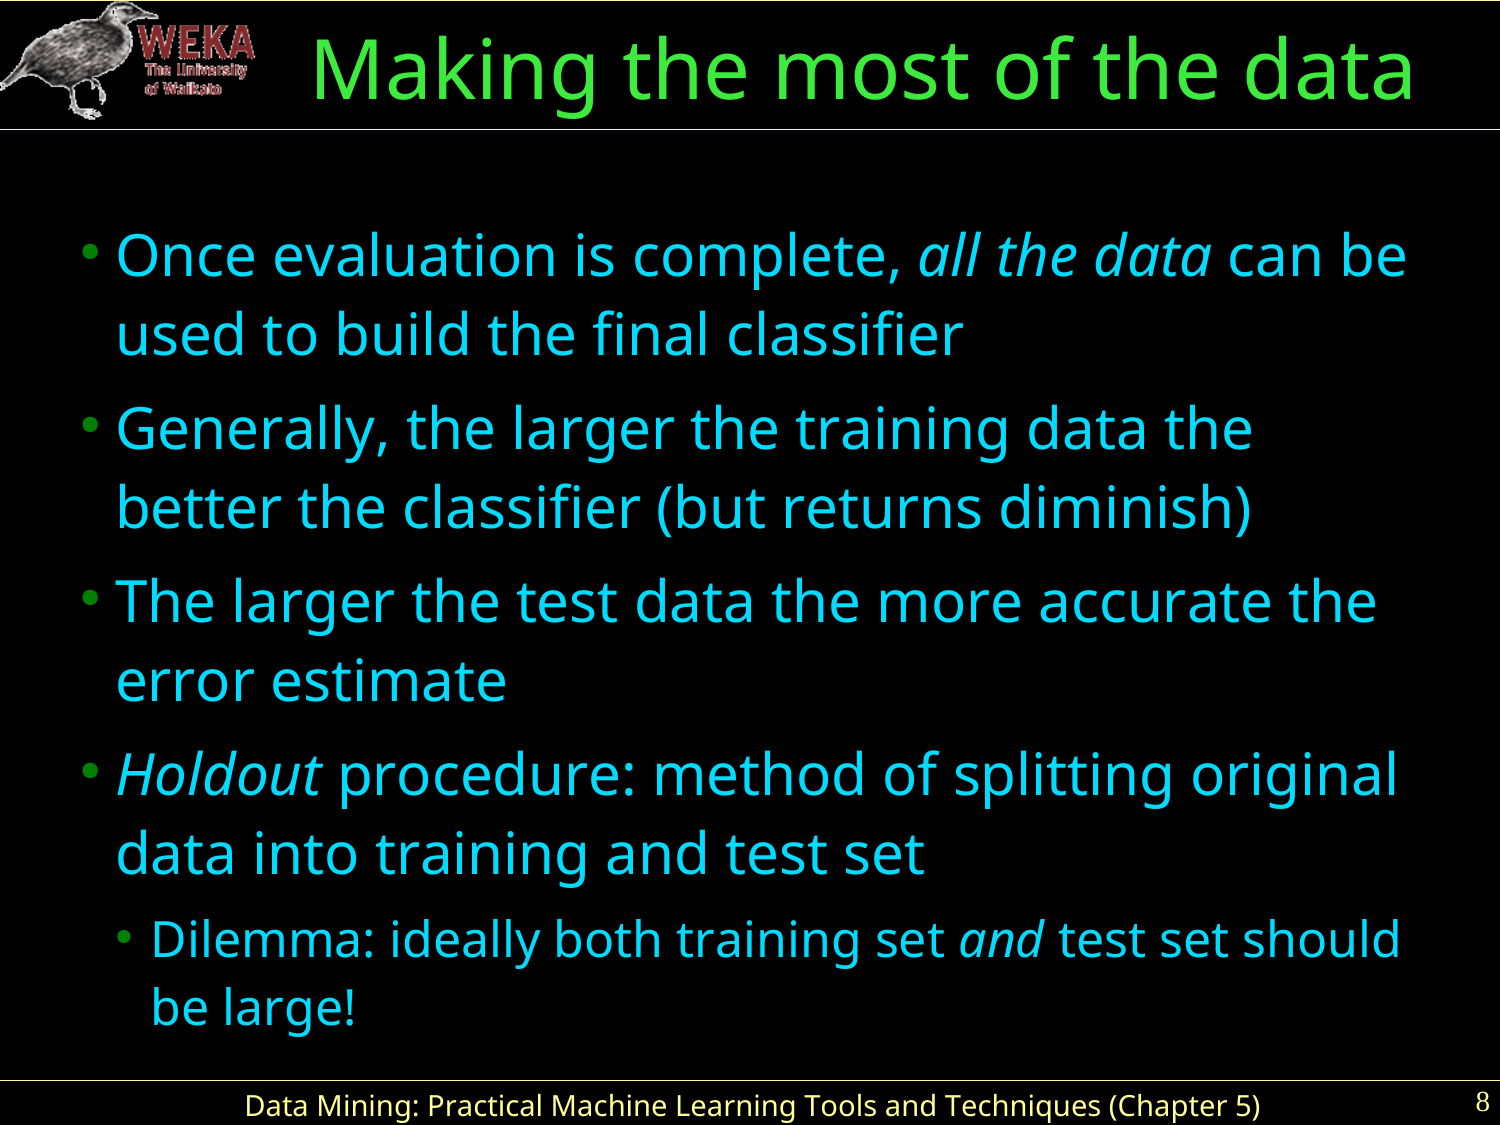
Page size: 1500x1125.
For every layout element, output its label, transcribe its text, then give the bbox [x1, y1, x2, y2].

picture [0, 1, 266, 129]
text_box Once evaluation is complete, all the data can be used to build the final classifier Generally, the larger the training data the better the classifier (but returns diminish) The larger the test data the more accurate the error estimate Holdout procedure: method of splitting original data into training and test set Dilemma: ideally both training set and test set should be large! [29, 206, 1447, 882]
title Making the most of the data [295, 0, 1500, 148]
